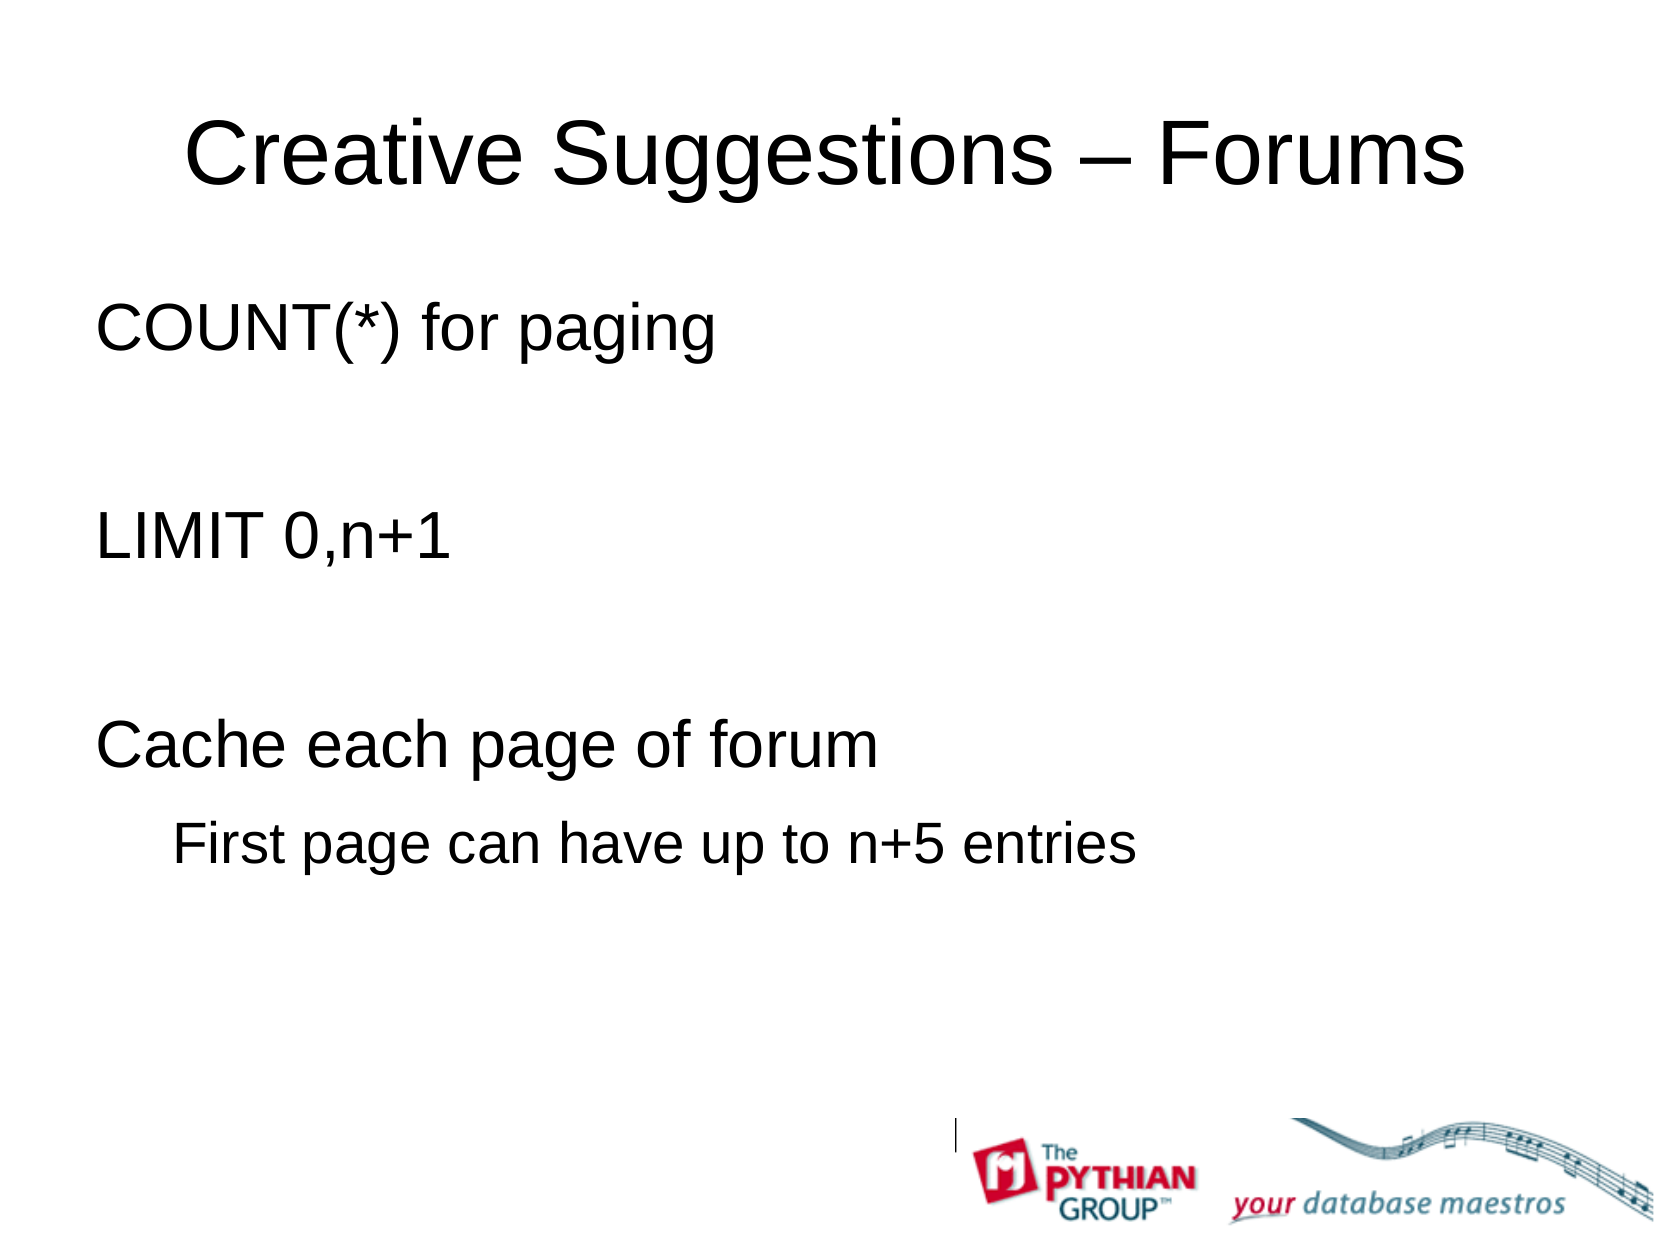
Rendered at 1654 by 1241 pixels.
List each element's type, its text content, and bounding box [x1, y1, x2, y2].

list COUNT(*) for paging LIMIT 0,n+1 Cache each page of forum First page can have up to n+5 entries [77, 289, 1566, 975]
picture [955, 1118, 1654, 1241]
title Creative Suggestions – Forums [82, 56, 1571, 250]
